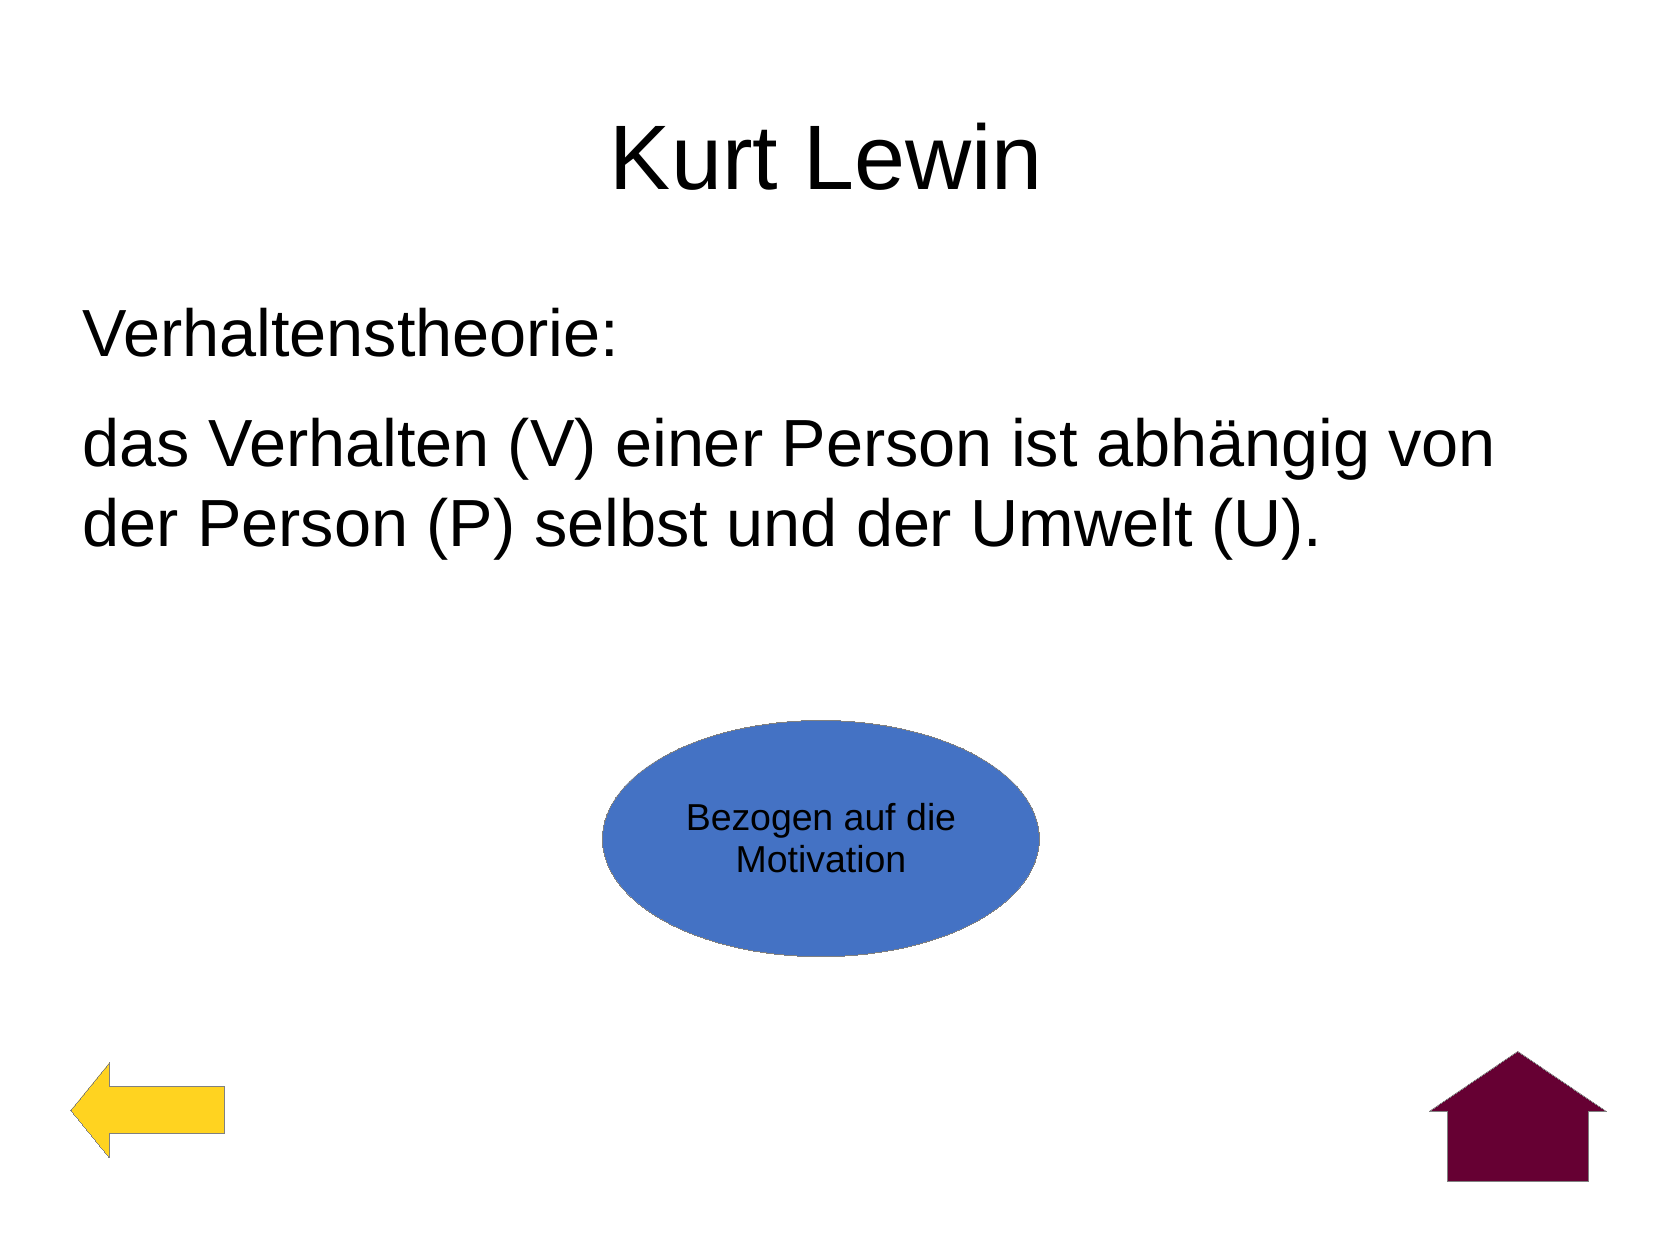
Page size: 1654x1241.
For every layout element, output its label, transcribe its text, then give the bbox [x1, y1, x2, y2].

text_box [70, 1062, 225, 1158]
text_box [1429, 1051, 1607, 1182]
text_box Bezogen auf die Motivation [602, 720, 1040, 957]
title Kurt Lewin [82, 49, 1571, 257]
list Verhaltenstheorie: das Verhalten (V) einer Person ist abhängig von der Person (P) selbst und der Umwelt (U). [82, 290, 1571, 1109]
